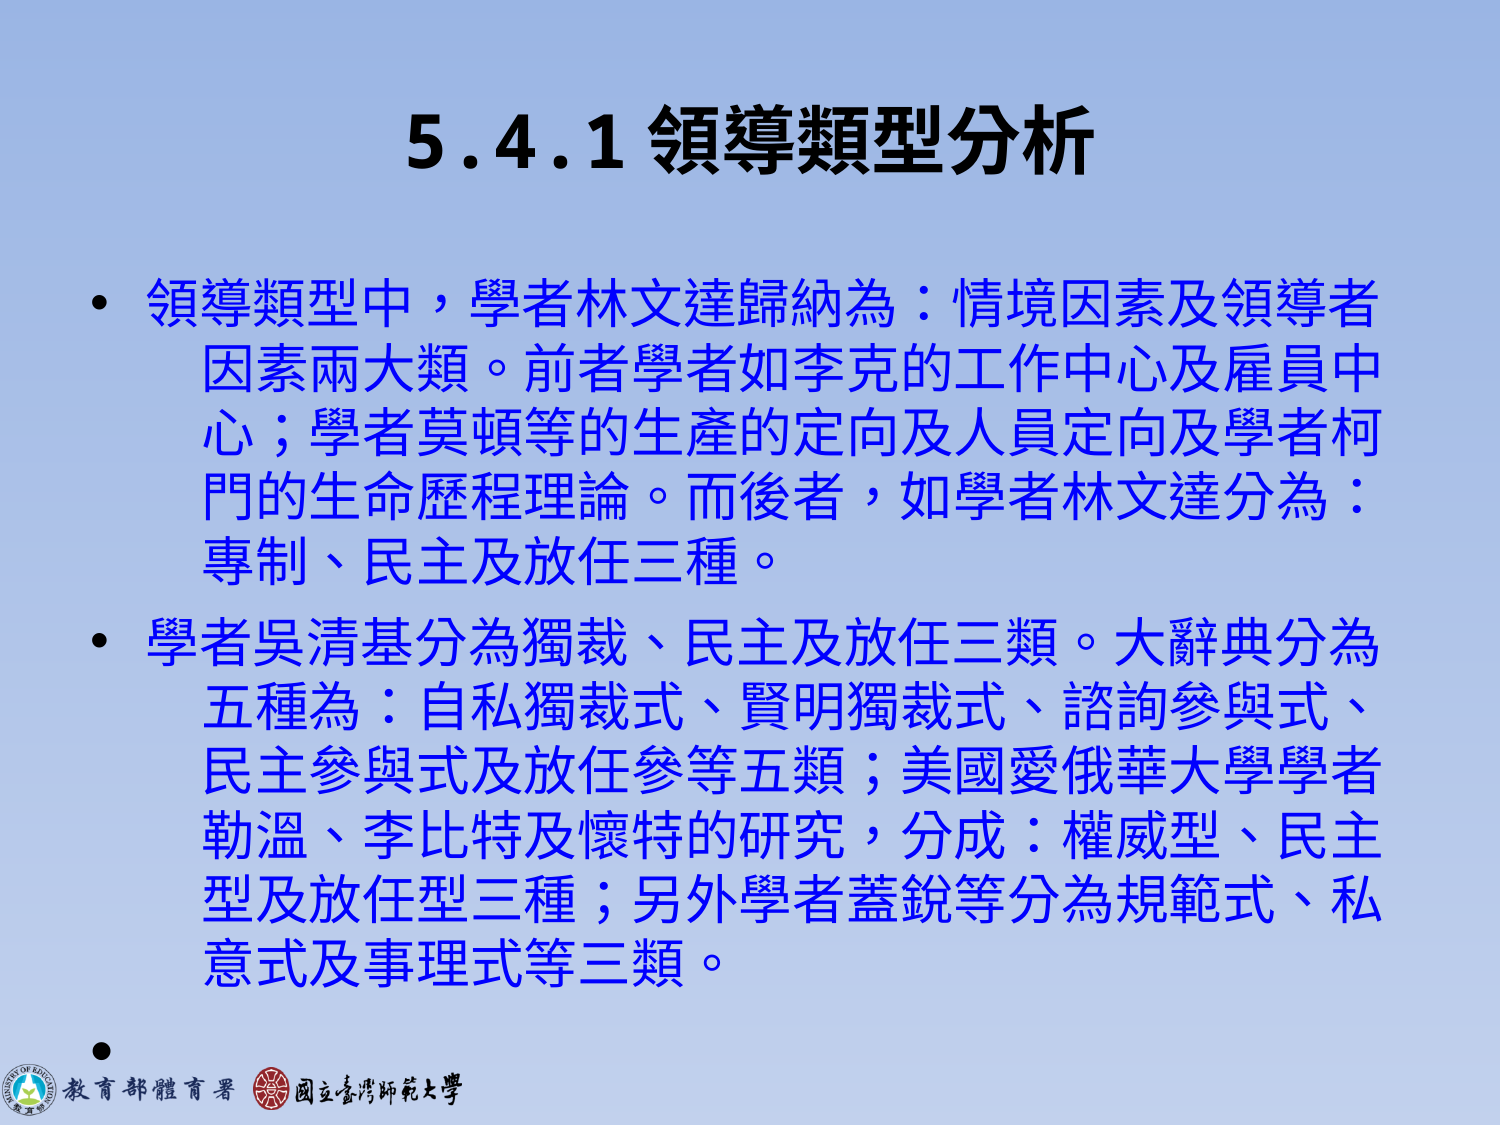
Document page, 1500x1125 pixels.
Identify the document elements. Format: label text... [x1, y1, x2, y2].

title 5.4.1領導類型分析 [75, 45, 1426, 233]
list 領導類型中，學者林文達歸納為：情境因素及領導者因素兩大類。前者學者如李克的工作中心及雇員中心；學者莫頓等的生產的定向及人員定向及學者柯門的生命歷程理論。而後者，如學者林文達分為：專制、民主及放任三種。 學者吳清基分為獨裁、民主及放任三類。大辭典分為五種為：自私獨裁式、賢明獨裁式、諮詢參與式、民主參與式及放任參等五類；美國愛俄華大學學者勒溫、李比特及懷特的研究，分成：權威型、民主型及放任型三種；另外學者蓋銳等分為規範式、私意式及事理式等三類。 [75, 262, 1426, 1005]
